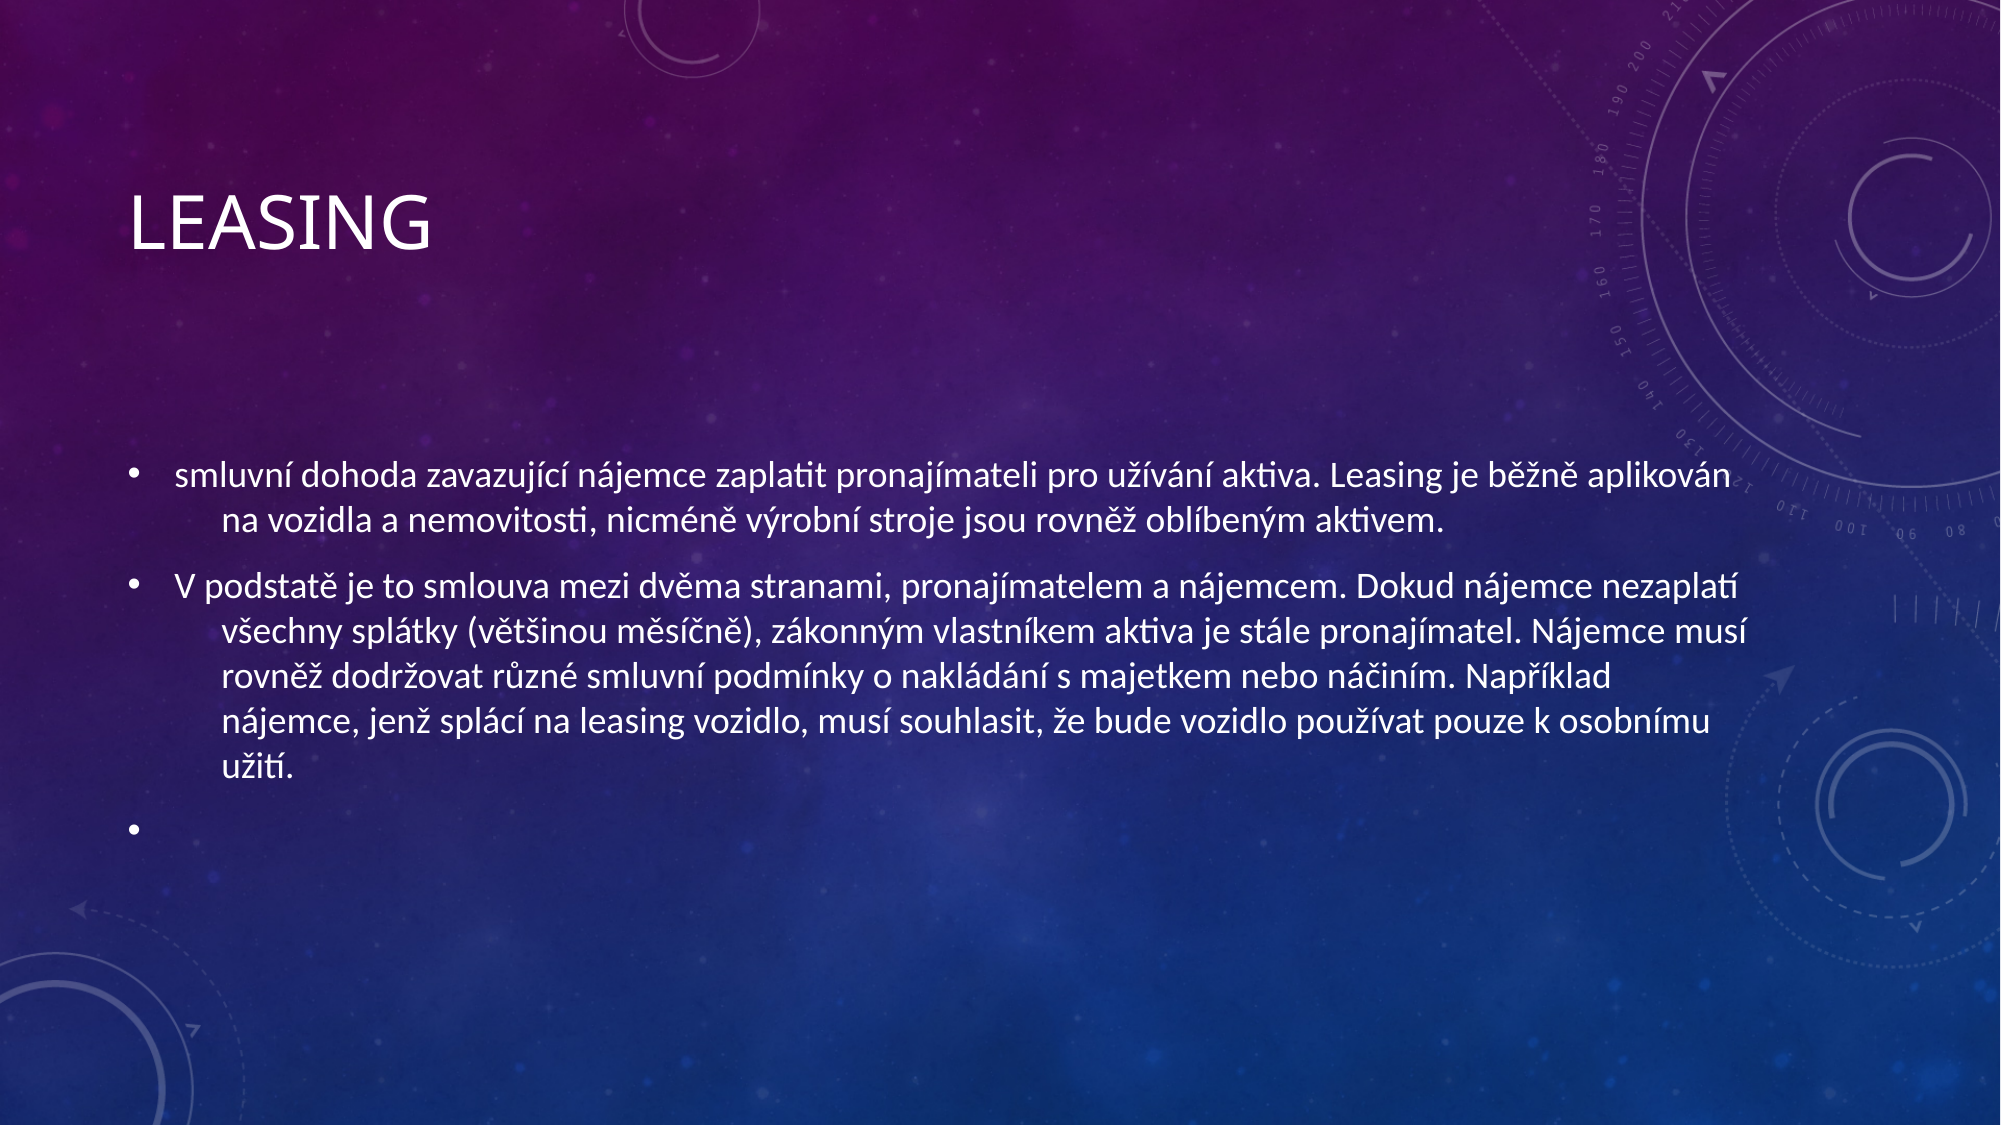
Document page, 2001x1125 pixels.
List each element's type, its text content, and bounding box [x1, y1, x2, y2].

title LEASING [112, 99, 1775, 339]
list smluvní dohoda zavazující nájemce zaplatit pronajímateli pro užívání aktiva. Leasing je běžně aplikován na vozidla a nemovitosti, nicméně výrobní stroje jsou rovněž oblíbeným aktivem. V podstatě je to smlouva mezi dvěma stranami, pronajímatelem a nájemcem. Dokud nájemce nezaplatí všechny splátky (většinou měsíčně), zákonným vlastníkem aktiva je stále pronajímatel. Nájemce musí rovněž dodržovat různé smluvní podmínky o nakládání s majetkem nebo náčiním. Například nájemce, jenž splácí na leasing vozidlo, musí souhlasit, že bude vozidlo používat pouze k osobnímu užití. [112, 351, 1775, 950]
